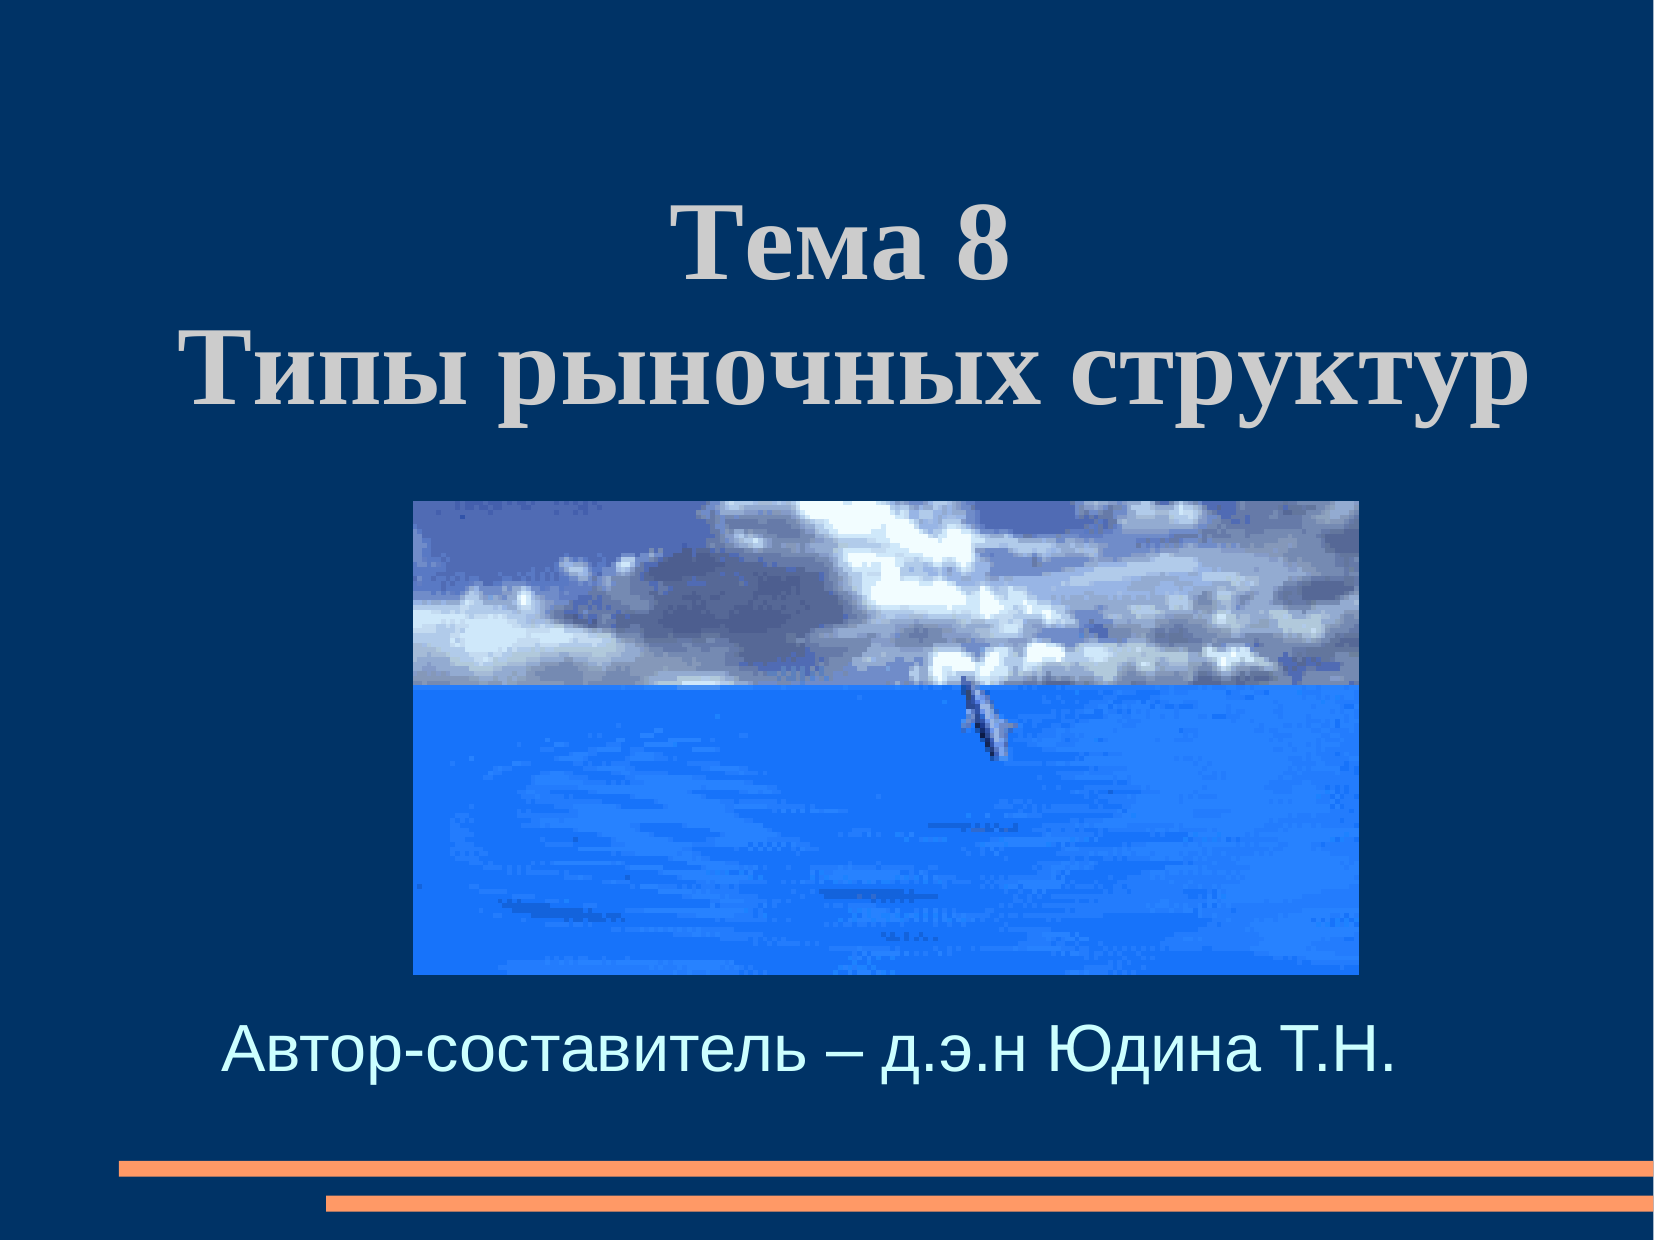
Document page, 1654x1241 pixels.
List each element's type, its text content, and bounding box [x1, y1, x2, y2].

subtitle Тема 8 Типы рыночных структур [147, 53, 1534, 680]
picture [413, 501, 1359, 975]
text_box Автор-составитель – д.э.н Юдина Т.Н. [206, 1003, 1447, 1123]
